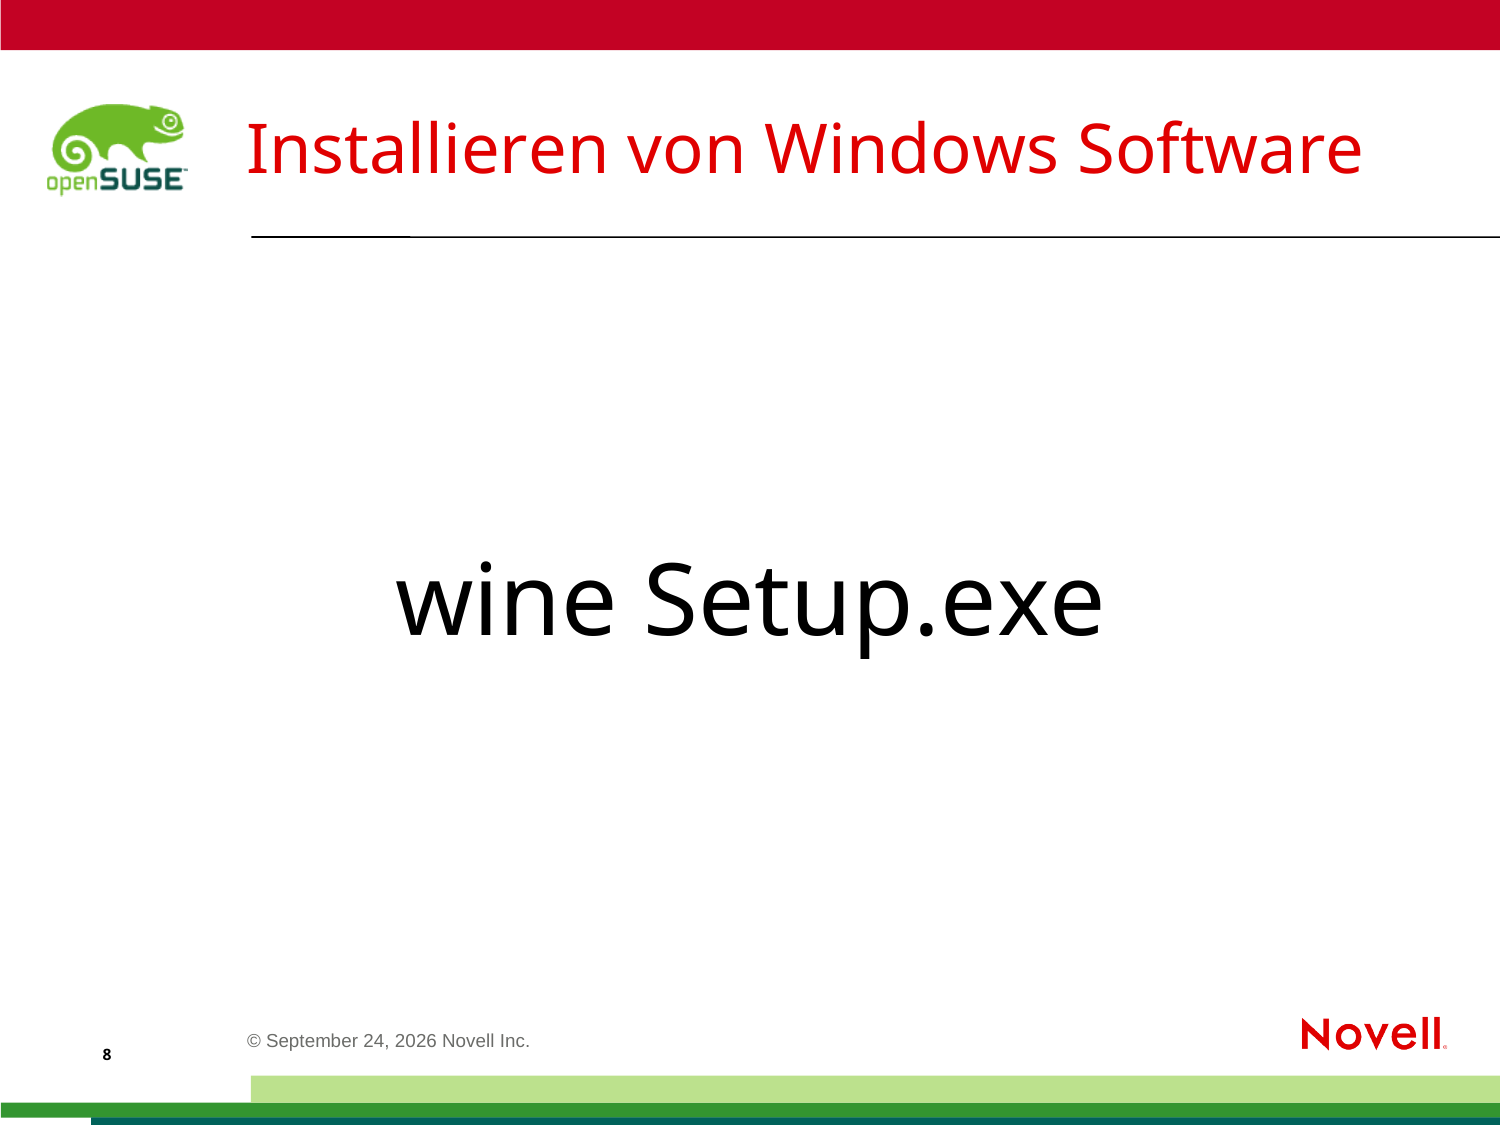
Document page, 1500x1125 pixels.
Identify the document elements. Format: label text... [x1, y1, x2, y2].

list wine Setup.exe [145, 279, 1358, 993]
picture [47, 104, 188, 197]
title Installieren von Windows Software [246, 68, 1409, 231]
picture [1295, 1011, 1453, 1056]
